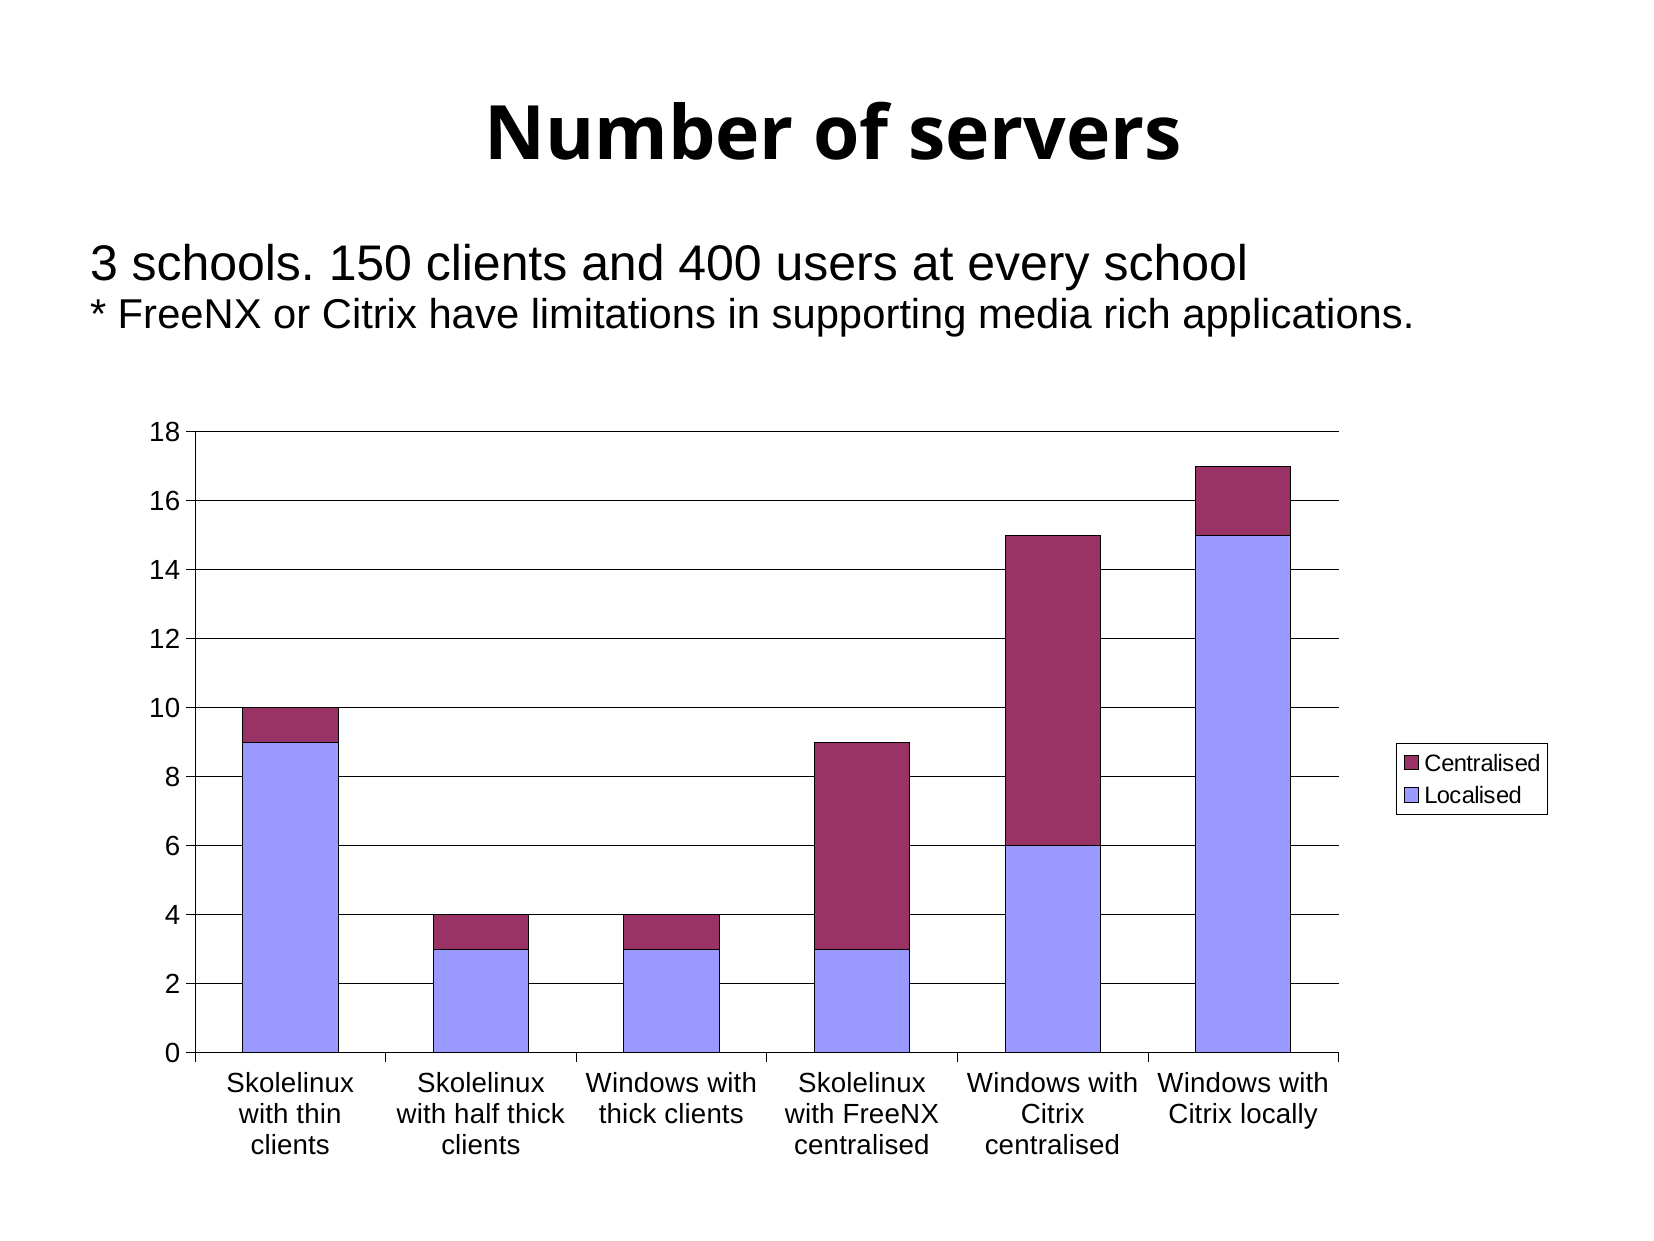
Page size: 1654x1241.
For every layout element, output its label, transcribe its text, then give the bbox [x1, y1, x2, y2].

chart [120, 386, 1570, 1177]
text_box 3 schools. 150 clients and 400 users at every school * FreeNX or Citrix have limitations in supporting media rich applications. [90, 235, 1571, 361]
text_box Number of servers [188, 79, 1479, 186]
